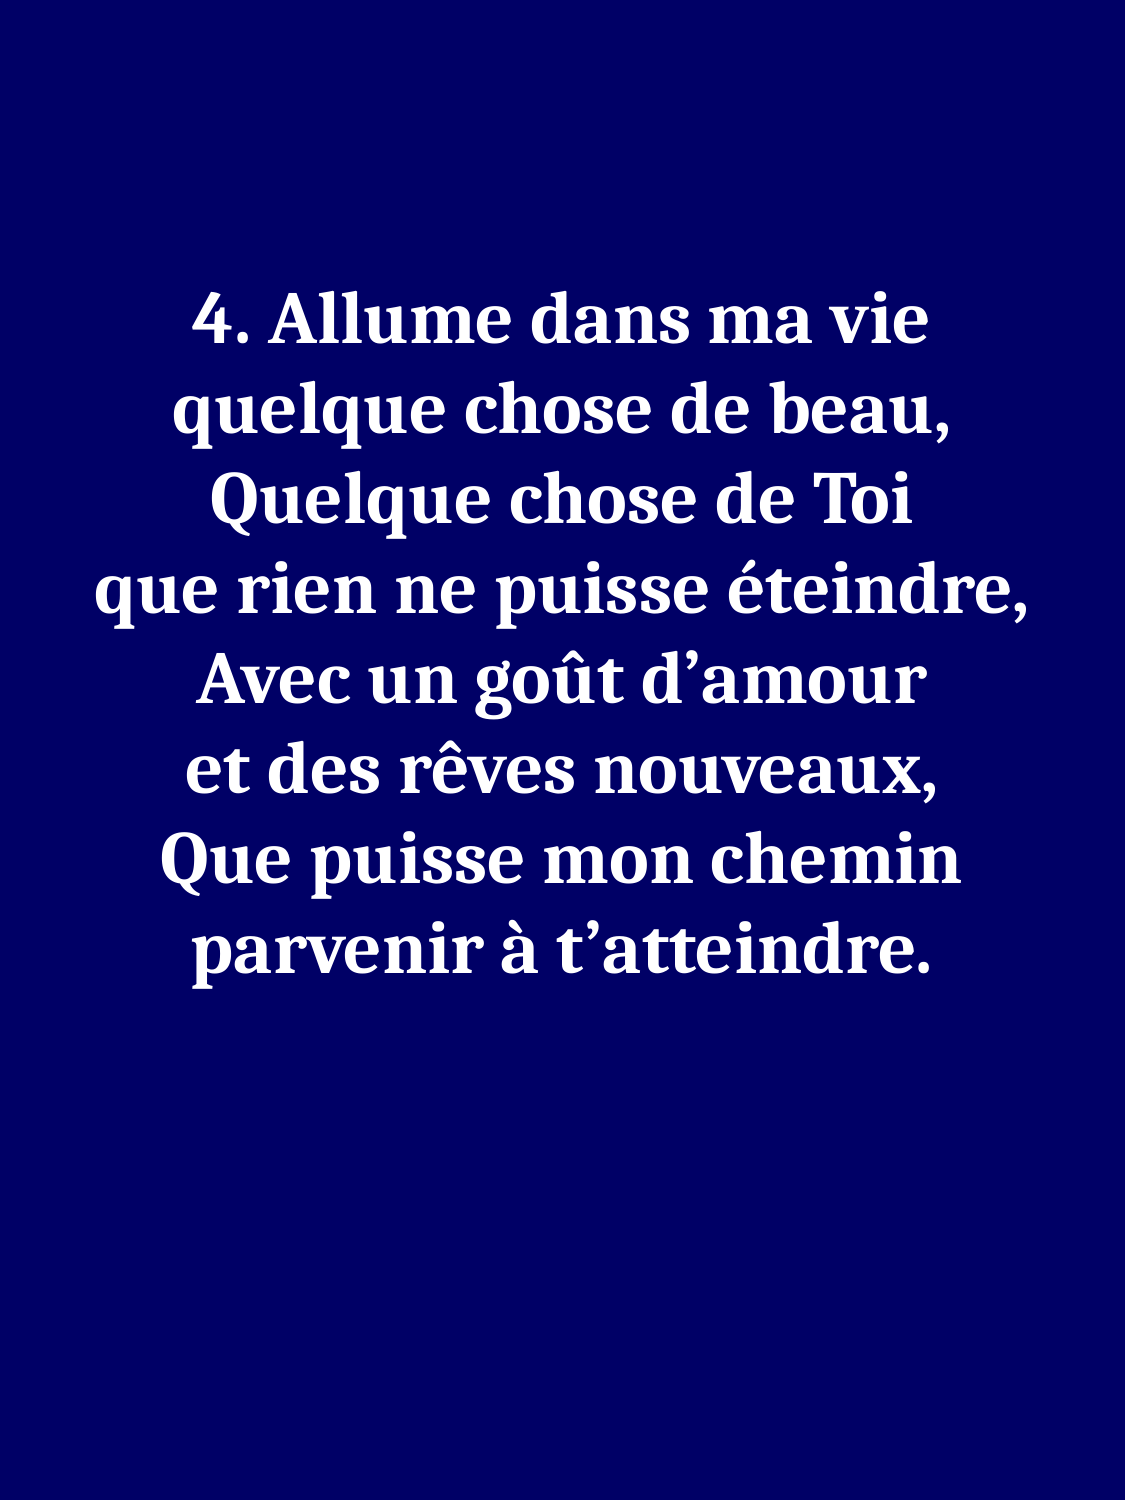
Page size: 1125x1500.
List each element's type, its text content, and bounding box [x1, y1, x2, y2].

text_box 4. Allume dans ma vie quelque chose de beau, Quelque chose de Toi que rien ne puisse éteindre, Avec un goût d’amour et des rêves nouveaux, Que puisse mon chemin parvenir à t’atteindre. [0, 126, 1125, 1132]
